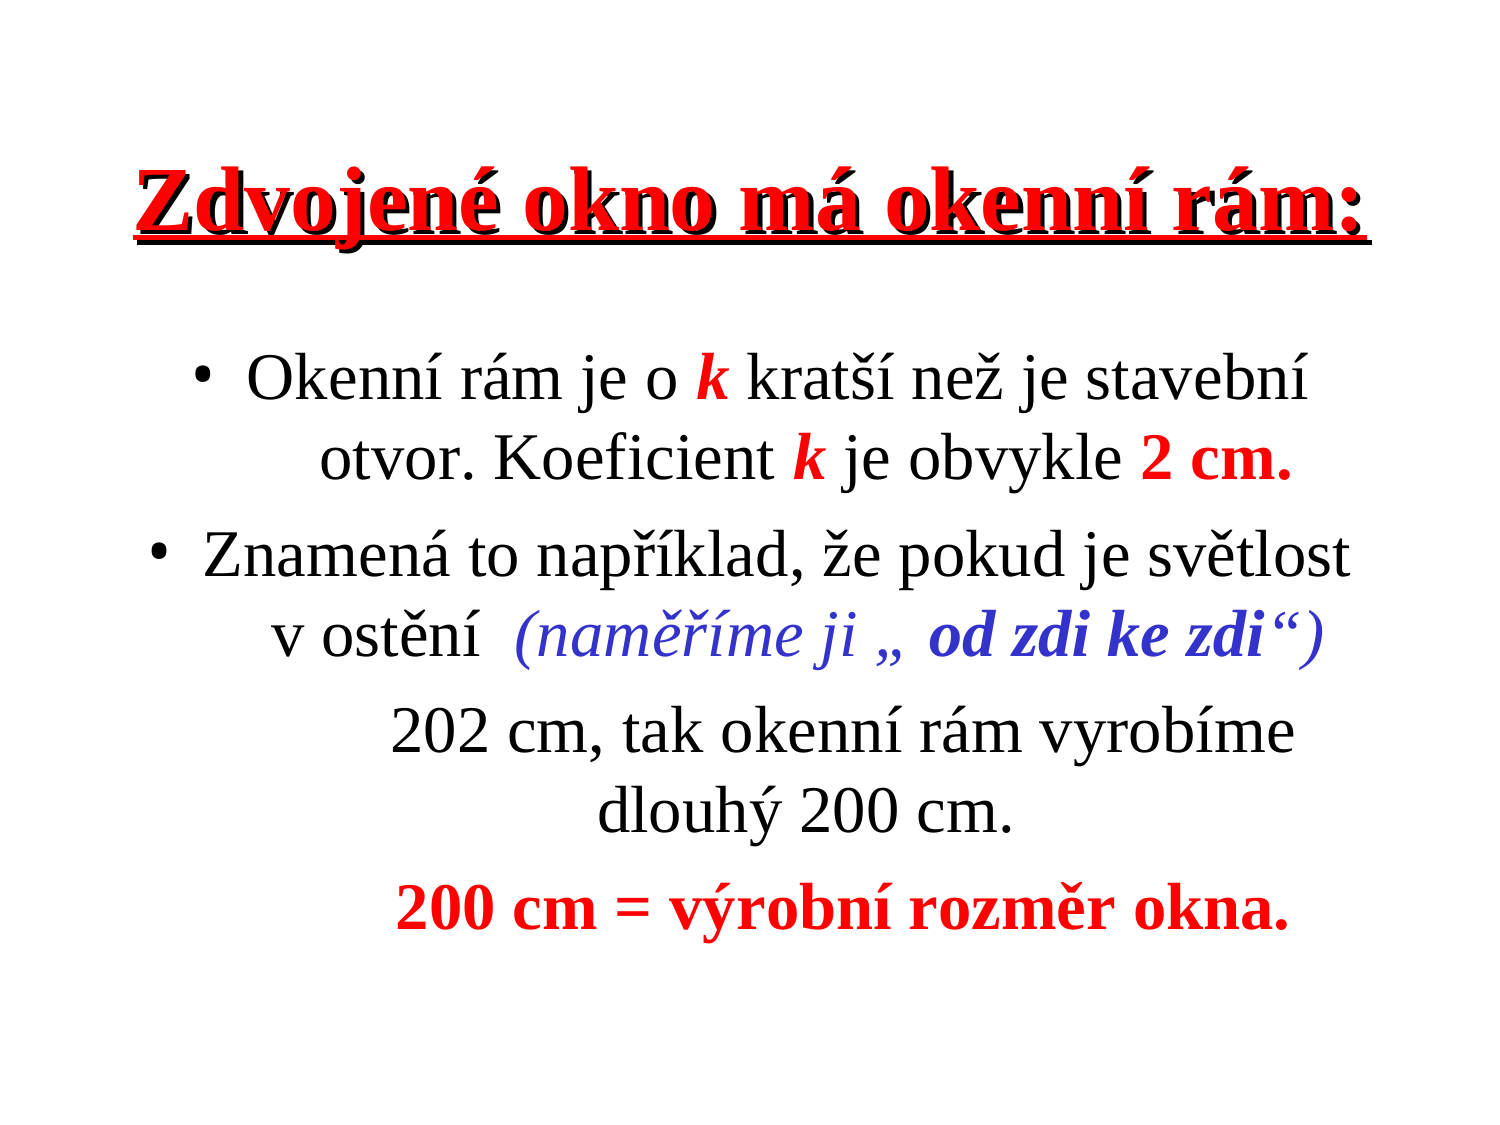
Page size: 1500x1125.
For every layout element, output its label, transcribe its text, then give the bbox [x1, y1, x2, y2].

list Okenní rám je o k kratší než je stavební otvor. Koeficient k je obvykle 2 cm. Znamená to například, že pokud je světlost v ostění (naměříme ji „ od zdi ke zdi“) 202 cm, tak okenní rám vyrobíme dlouhý 200 cm. 200 cm = výrobní rozměr okna. [112, 324, 1388, 1000]
title Zdvojené okno má okenní rám: [112, 99, 1388, 288]
